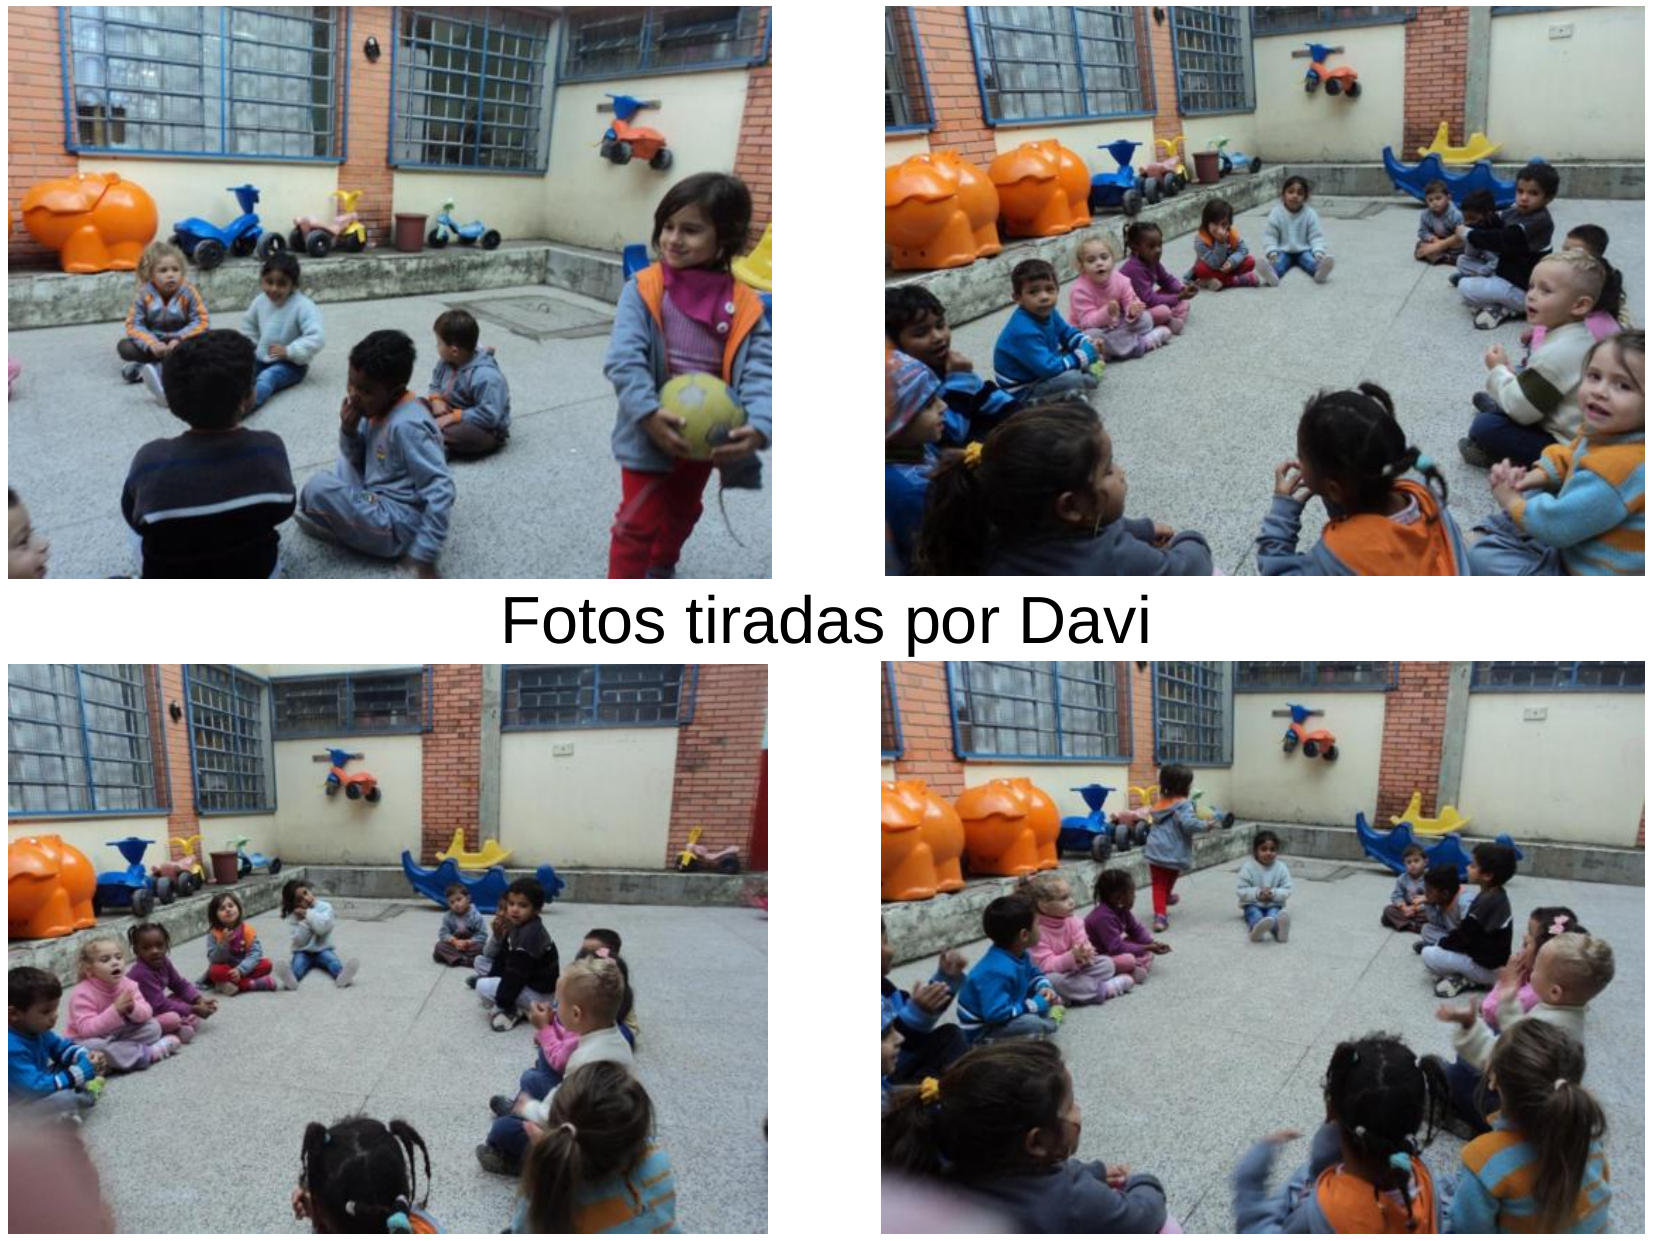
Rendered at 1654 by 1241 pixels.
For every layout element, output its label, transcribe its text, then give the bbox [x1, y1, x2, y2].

picture [8, 664, 768, 1234]
picture [8, 6, 772, 579]
picture [881, 661, 1645, 1234]
picture [885, 6, 1645, 576]
text_box Fotos tiradas por Davi [82, 508, 1571, 733]
